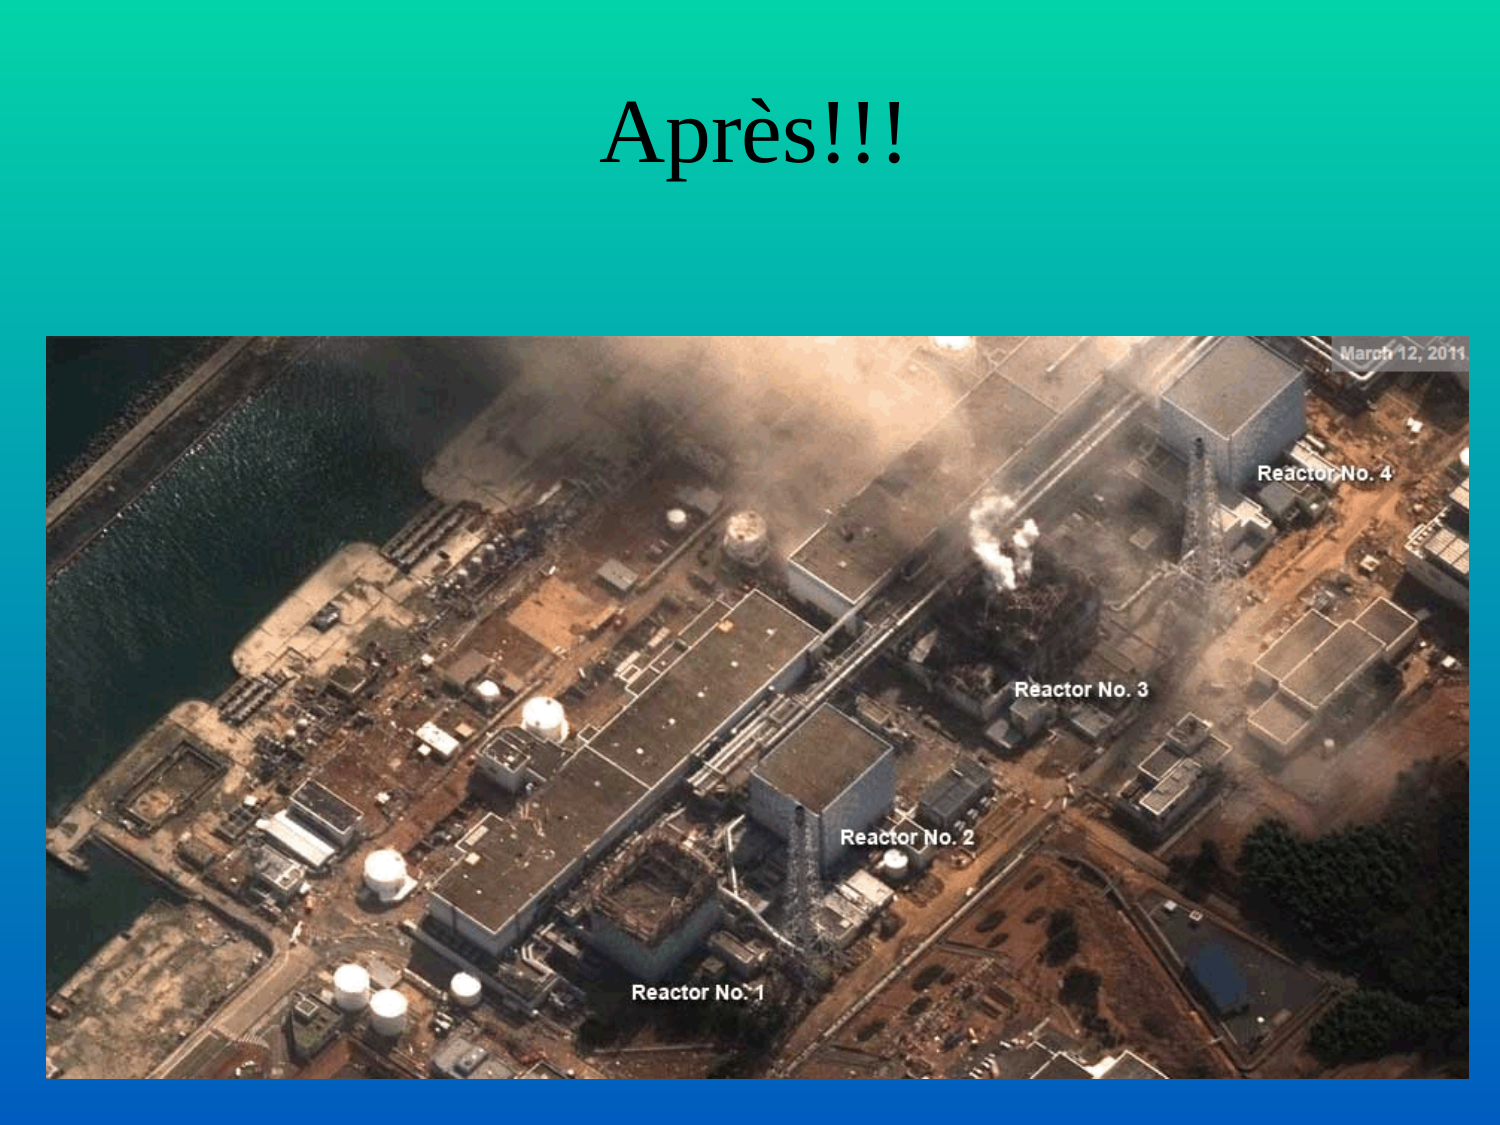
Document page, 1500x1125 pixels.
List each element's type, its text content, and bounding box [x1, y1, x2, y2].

text_box Après!!! [117, 58, 1393, 194]
picture [0, 336, 1500, 1079]
